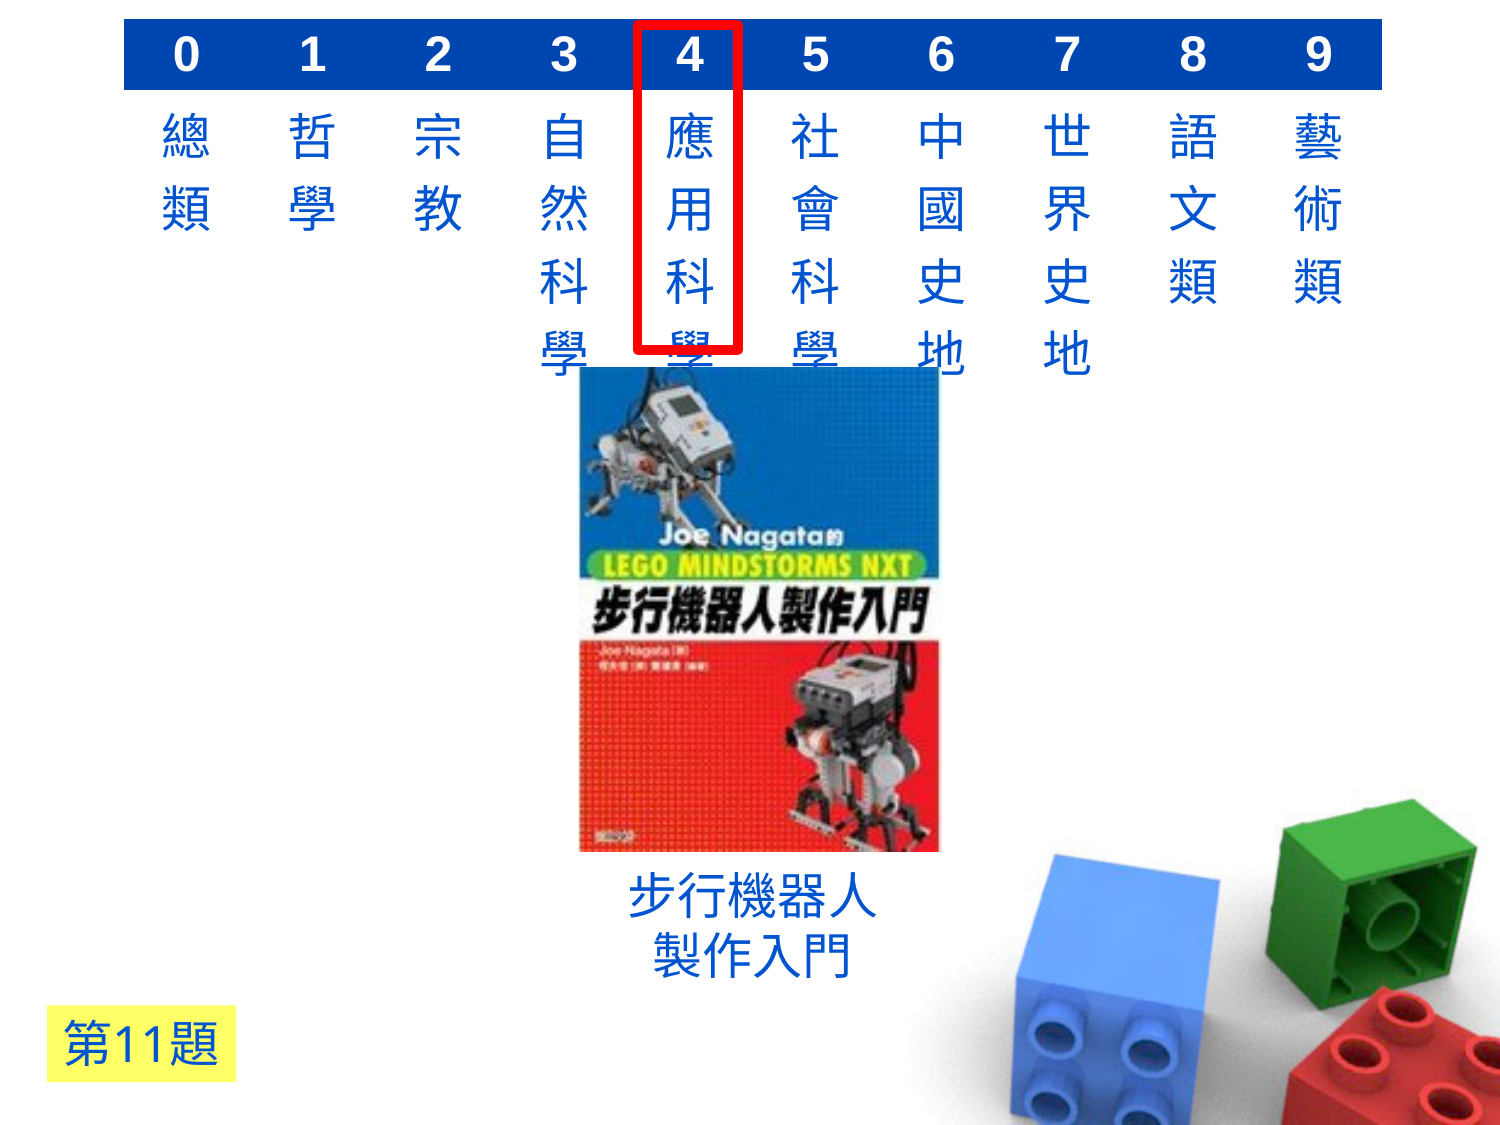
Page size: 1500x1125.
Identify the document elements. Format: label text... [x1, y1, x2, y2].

text_box 步行機器人製作入門 [608, 857, 898, 993]
table_cell 總類 [124, 90, 250, 395]
table_cell 應用科學 [692, 90, 753, 367]
table_cell 世界史地 [1004, 90, 1130, 395]
table_cell 藝術類 [1256, 90, 1382, 395]
picture [249, 187, 1500, 1125]
table_cell 應用科學 [627, 90, 696, 367]
table_header 3 [501, 19, 627, 90]
text_box 第11題 [47, 1005, 237, 1083]
table_cell 社會科學 [753, 90, 879, 367]
table_header 4 [642, 30, 733, 90]
table_cell 自然科學 [501, 90, 627, 395]
table_header 2 [376, 19, 501, 90]
table_header 7 [1004, 19, 1130, 90]
table_cell 中國史地 [879, 90, 1004, 395]
table_header 4 [627, 19, 753, 90]
table_header 9 [1256, 19, 1382, 90]
table_cell 語文類 [1130, 90, 1256, 395]
table_header 6 [879, 19, 1004, 90]
table_header 5 [753, 19, 879, 90]
table_cell 宗教 [376, 90, 501, 395]
table_header 8 [1130, 19, 1256, 90]
table_header 0 [124, 19, 250, 90]
table_cell 哲學 [250, 90, 376, 395]
table_header 1 [250, 19, 376, 90]
table_cell 應用科學 [642, 90, 733, 345]
